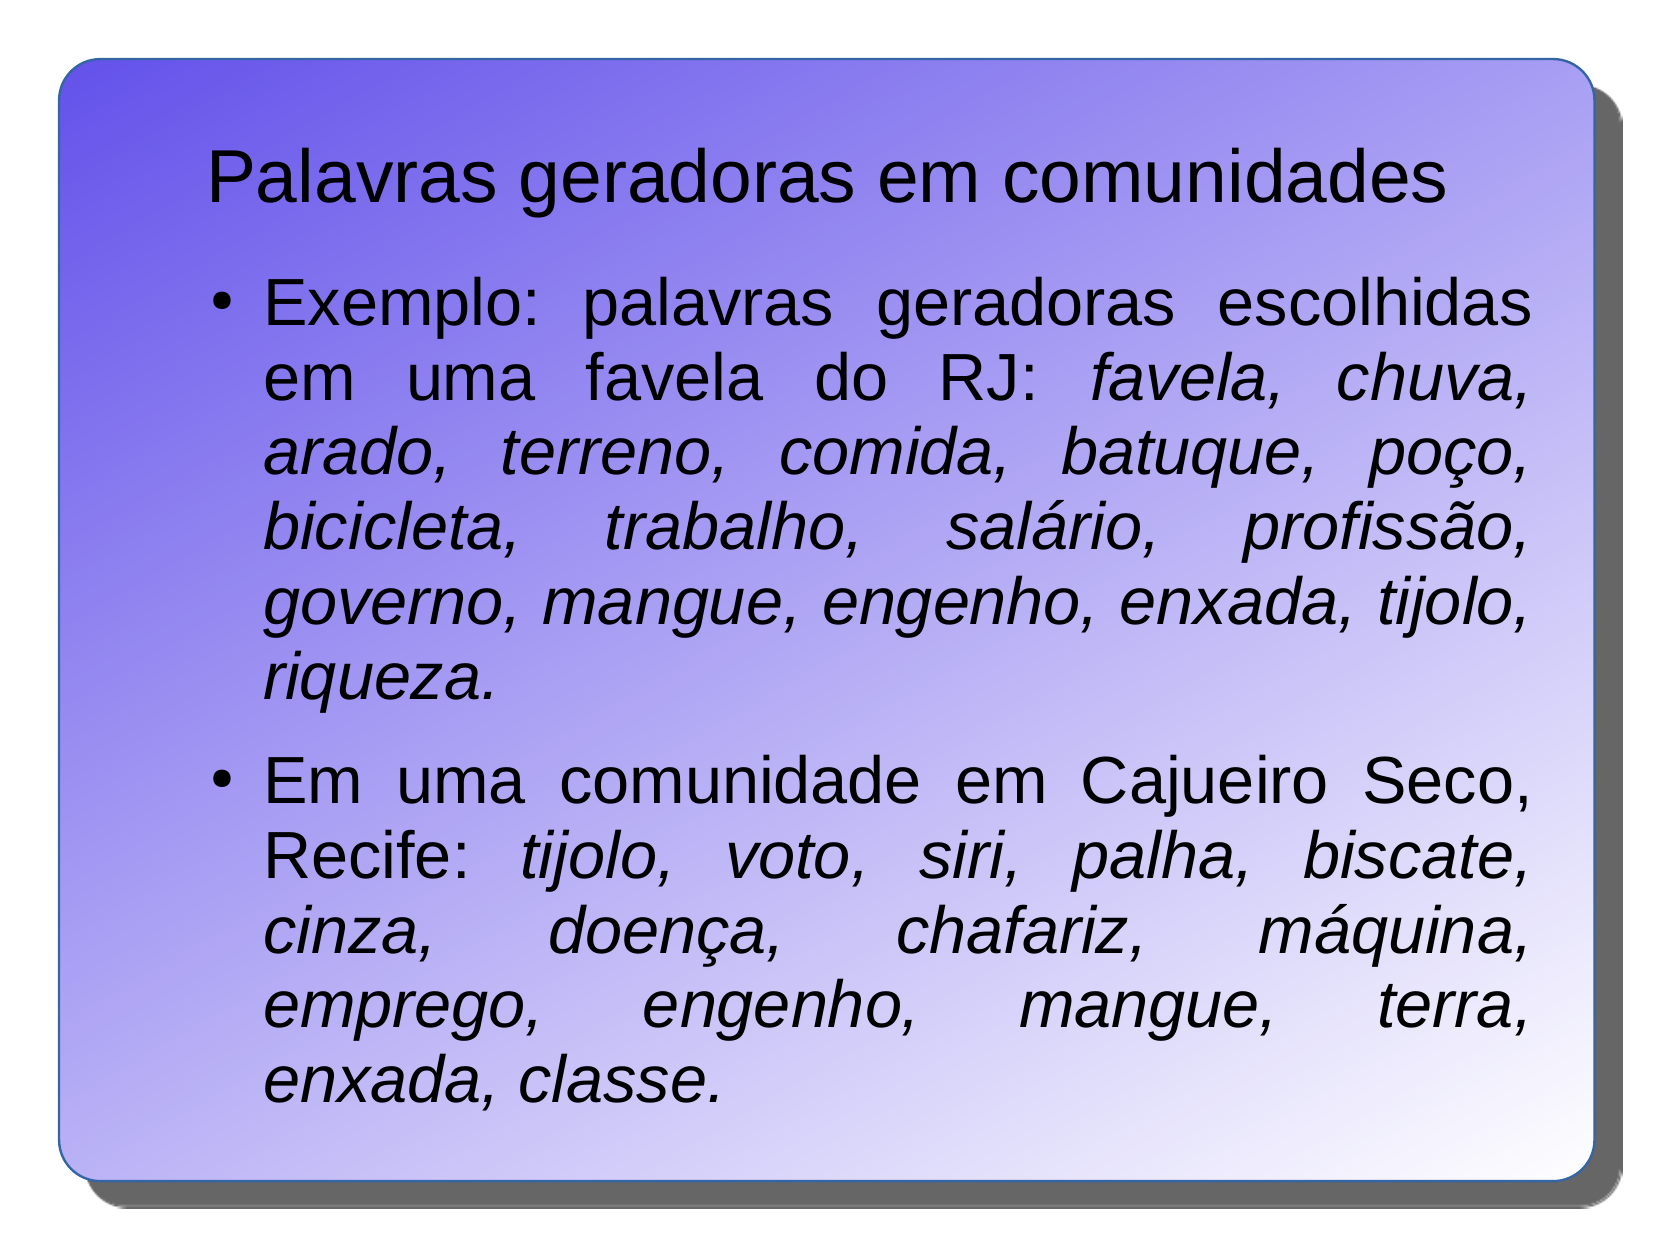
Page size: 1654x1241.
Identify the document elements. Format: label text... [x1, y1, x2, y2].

title Palavras geradoras em comunidades [121, 88, 1534, 265]
list Exemplo: palavras geradoras escolhidas em uma favela do RJ: favela, chuva, arado, terreno, comida, batuque, poço, bicicleta, trabalho, salário, profissão, governo, mangue, engenho, enxada, tijolo, riqueza. Em uma comunidade em Cajueiro Seco, Recife: tijolo, voto, siri, palha, biscate, cinza, doença, chafariz, máquina, emprego, engenho, mangue, terra, enxada, classe. [121, 265, 1534, 1118]
